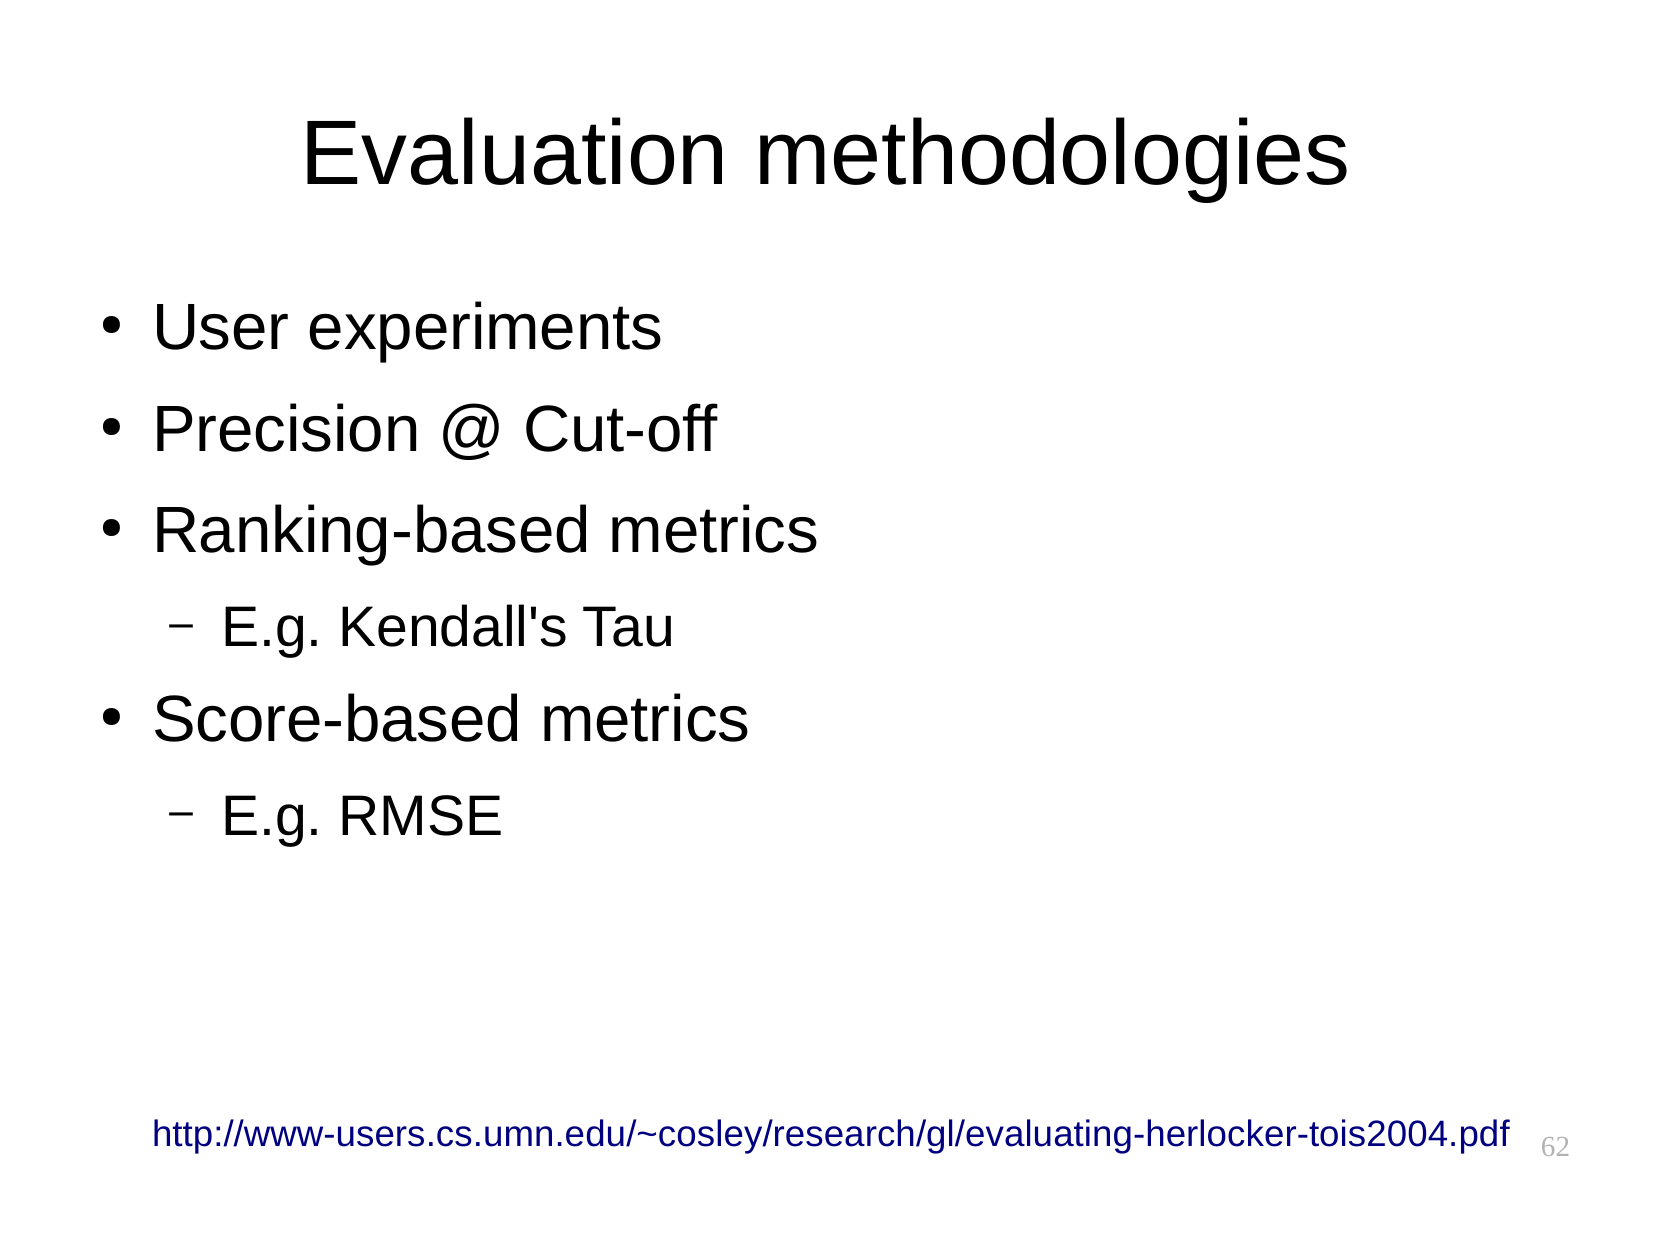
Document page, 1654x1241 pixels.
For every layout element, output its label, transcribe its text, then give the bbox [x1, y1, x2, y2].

list User experiments Precision @ Cut-off Ranking-based metrics E.g. Kendall's Tau Score-based metrics E.g. RMSE http://www-users.cs.umn.edu/~cosley/research/gl/evaluating-herlocker-tois2004.pdf [82, 290, 1571, 1156]
title Evaluation methodologies [82, 49, 1571, 257]
